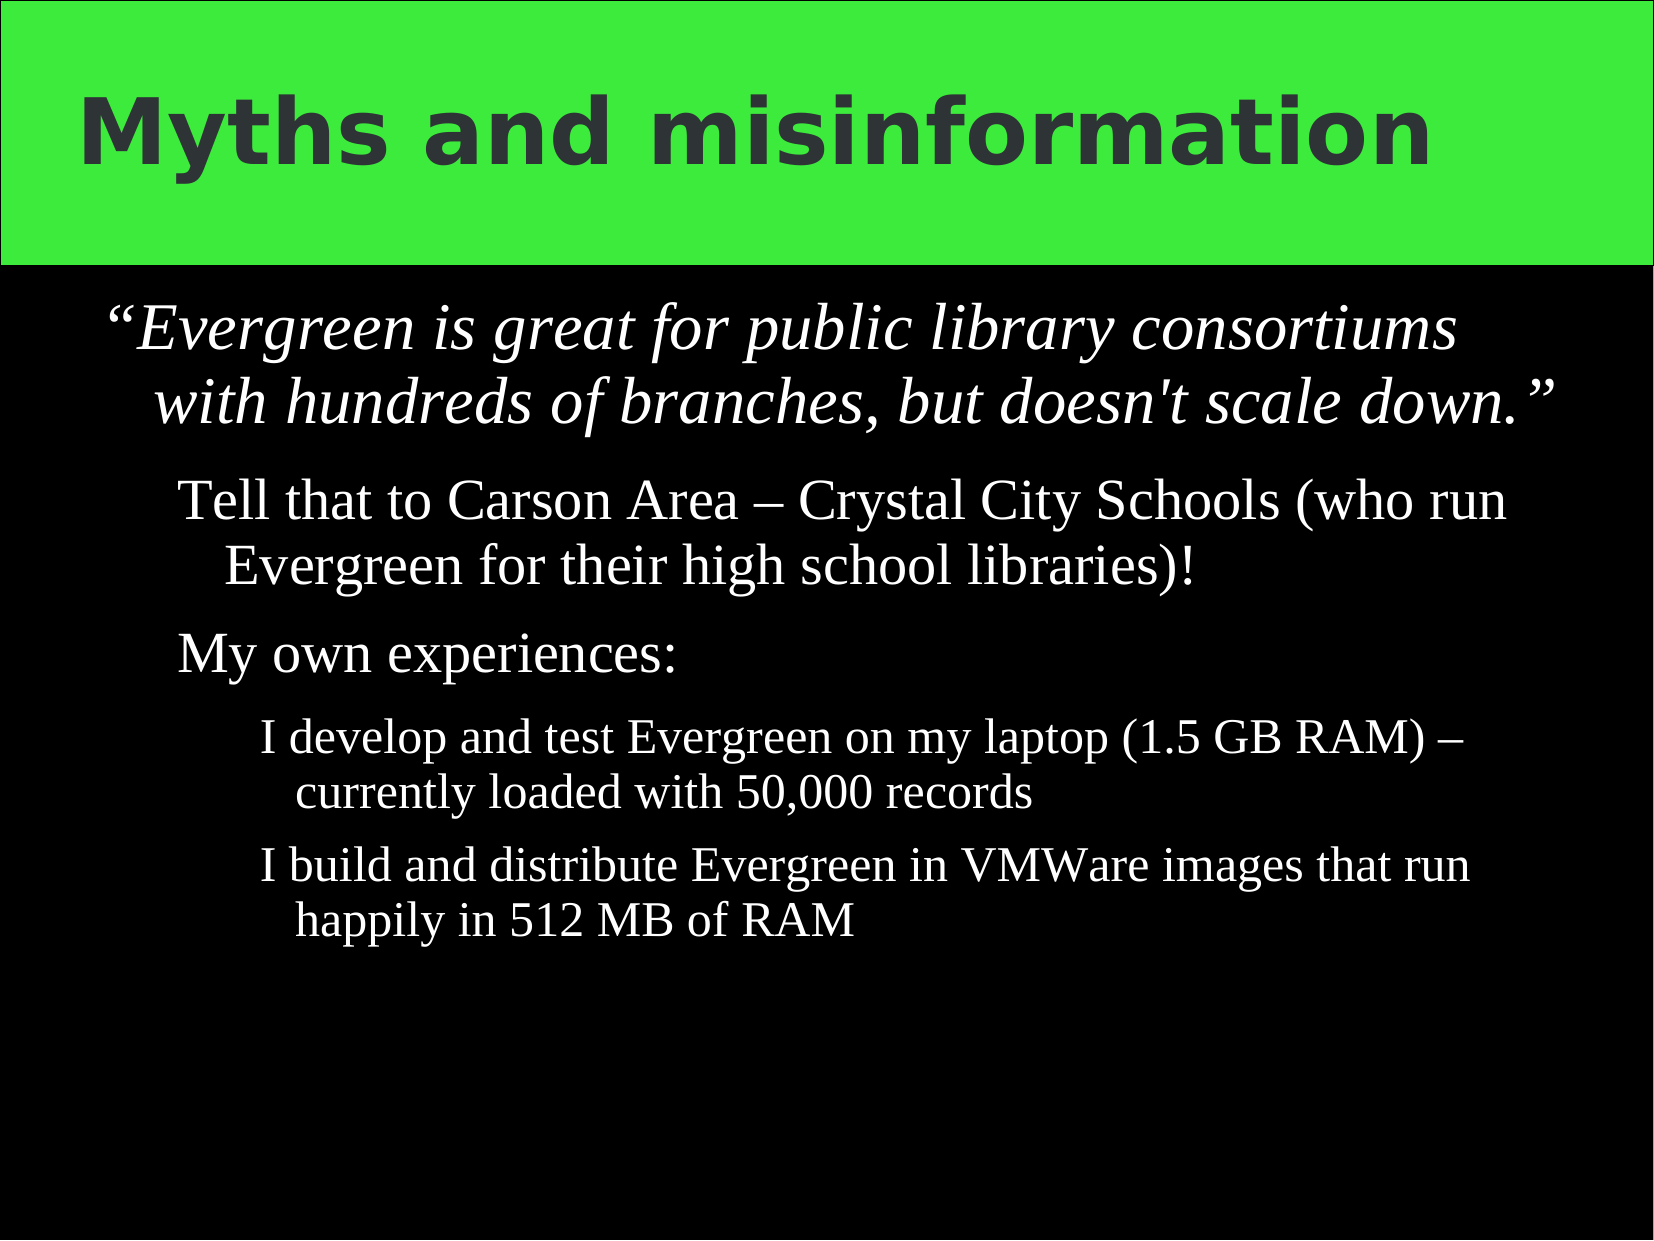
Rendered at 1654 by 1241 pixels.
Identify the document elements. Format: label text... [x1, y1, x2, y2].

list “Evergreen is great for public library consortiums with hundreds of branches, but doesn't scale down.” Tell that to Carson Area – Crystal City Schools (who run Evergreen for their high school libraries)! My own experiences: I develop and test Evergreen on my laptop (1.5 GB RAM) – currently loaded with 50,000 records I build and distribute Evergreen in VMWare images that run happily in 512 MB of RAM [82, 290, 1571, 1094]
title Myths and misinformation [76, 36, 1565, 229]
